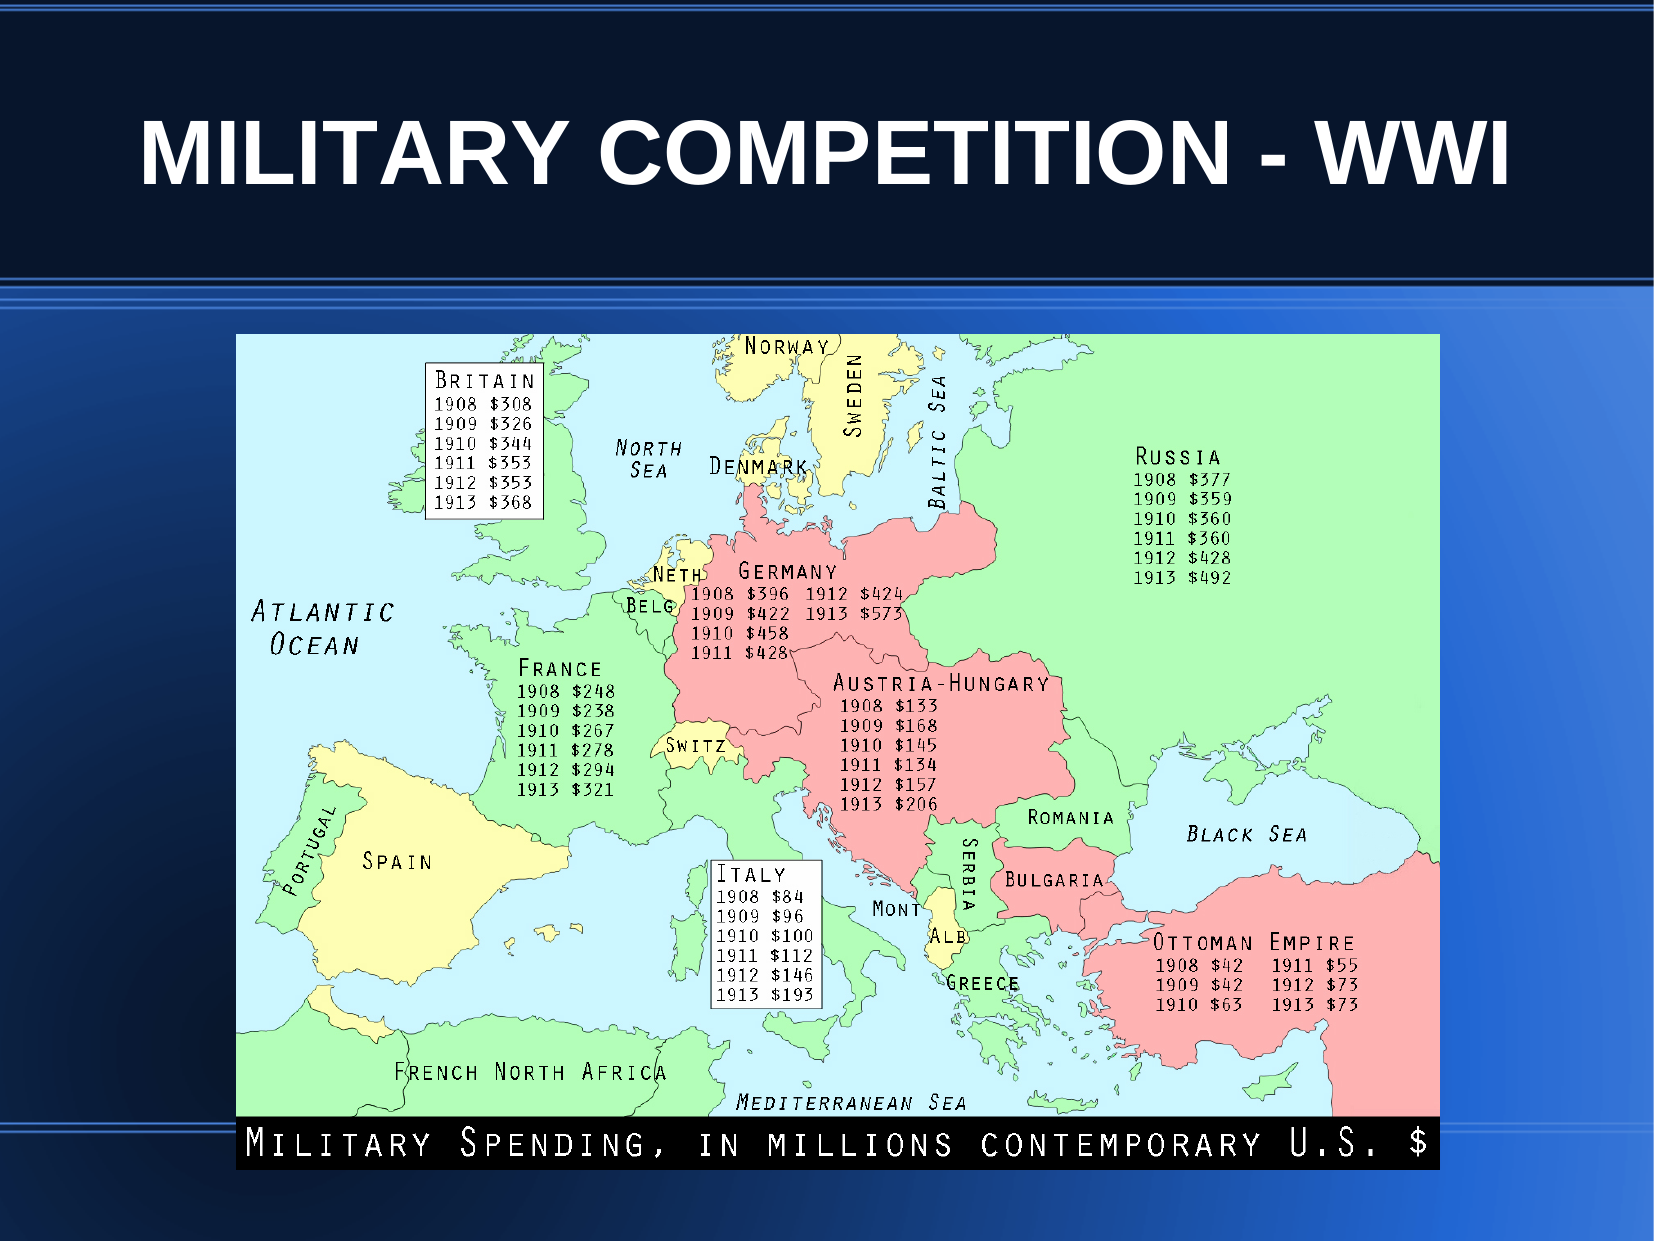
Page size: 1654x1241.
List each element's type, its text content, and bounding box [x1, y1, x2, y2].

picture [0, 0, 1654, 1241]
title MILITARY COMPETITION - WWI [82, 49, 1571, 257]
